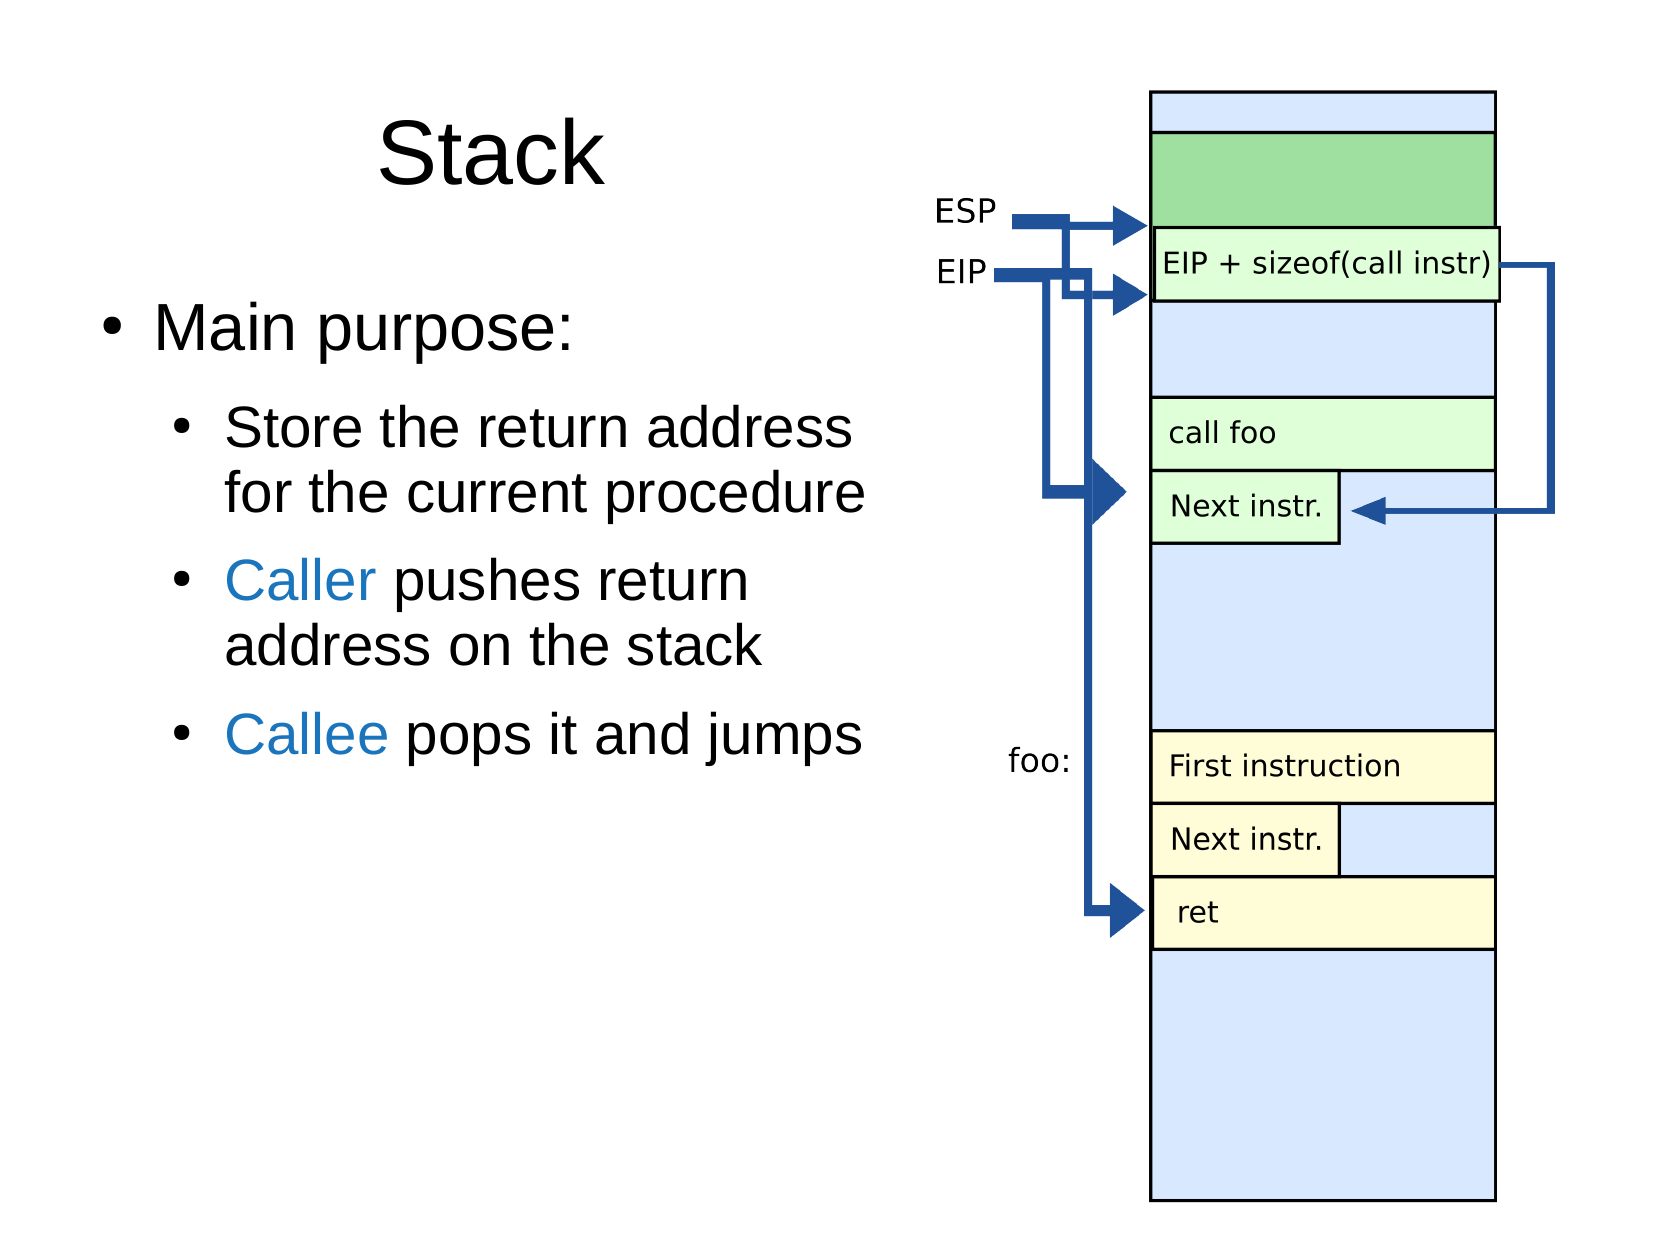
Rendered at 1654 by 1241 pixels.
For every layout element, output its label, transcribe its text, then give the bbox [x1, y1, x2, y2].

title Stack [82, 49, 901, 257]
list Main purpose: Store the return address for the current procedure Caller pushes return address on the stack Callee pops it and jumps [82, 290, 901, 1010]
picture [937, 80, 1555, 1212]
